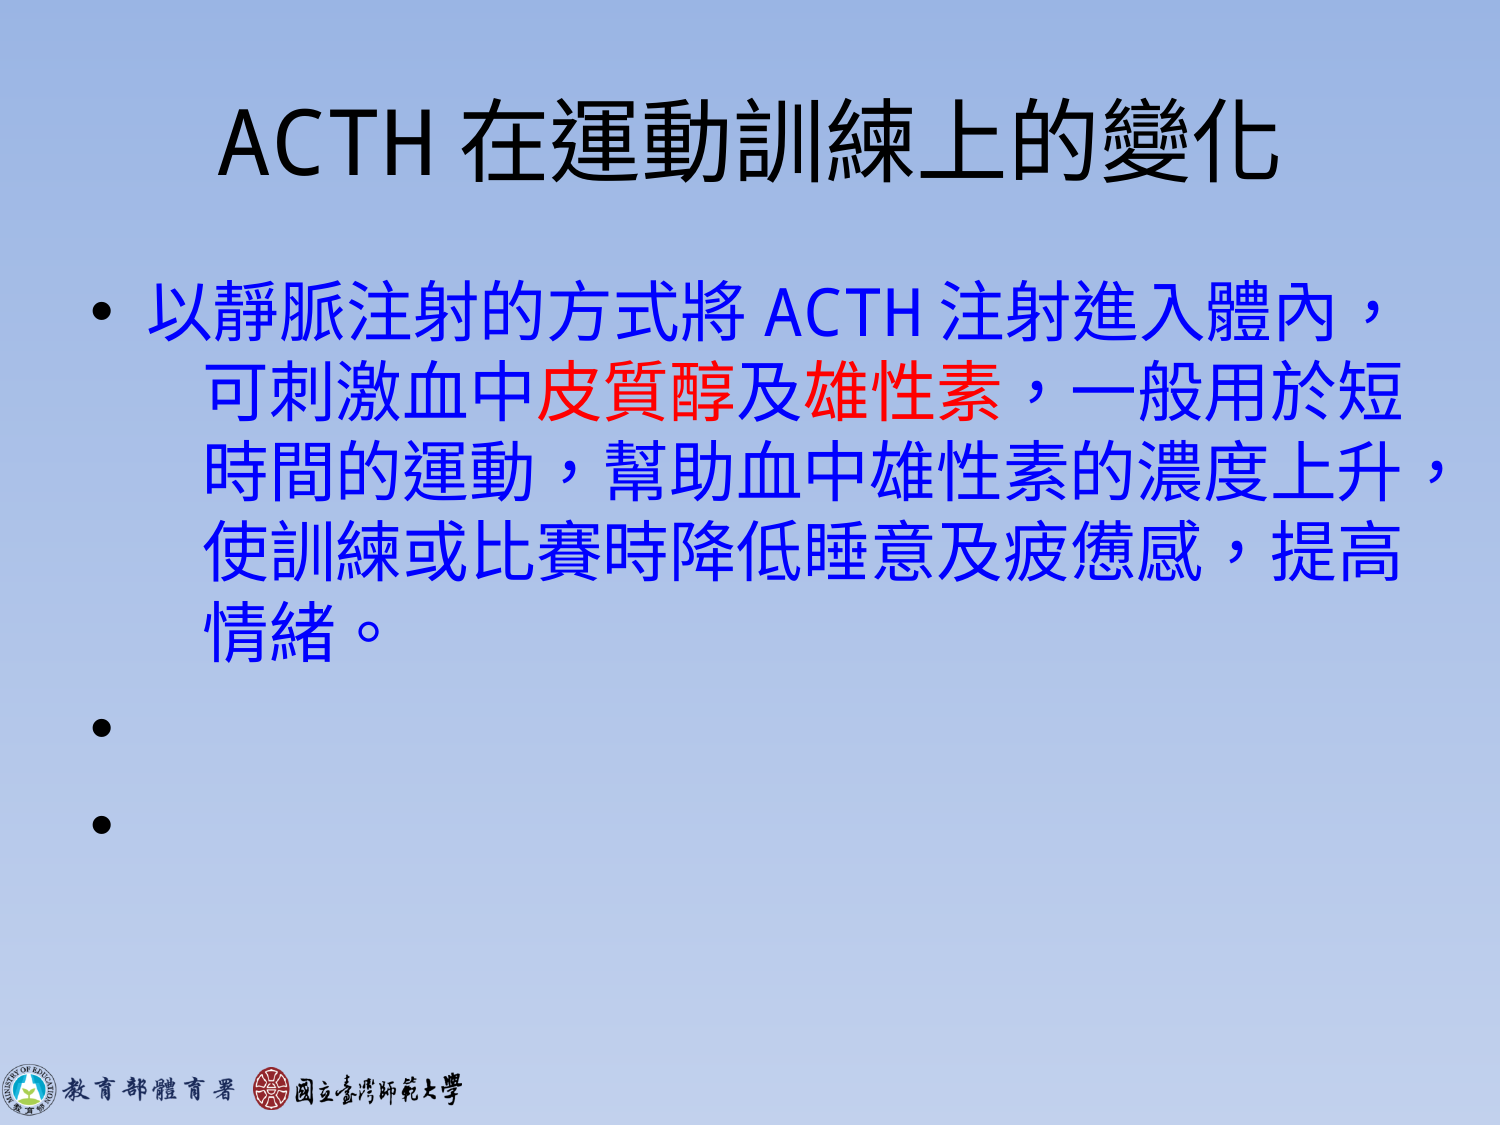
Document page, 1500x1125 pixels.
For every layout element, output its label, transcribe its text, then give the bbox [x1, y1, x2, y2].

list 以靜脈注射的方式將ACTH注射進入體內，可刺激血中皮質醇及雄性素，一般用於短時間的運動，幫助血中雄性素的濃度上升，使訓練或比賽時降低睡意及疲憊感，提高情緒。 [75, 262, 1426, 1005]
title ACTH在運動訓練上的變化 [75, 45, 1426, 233]
